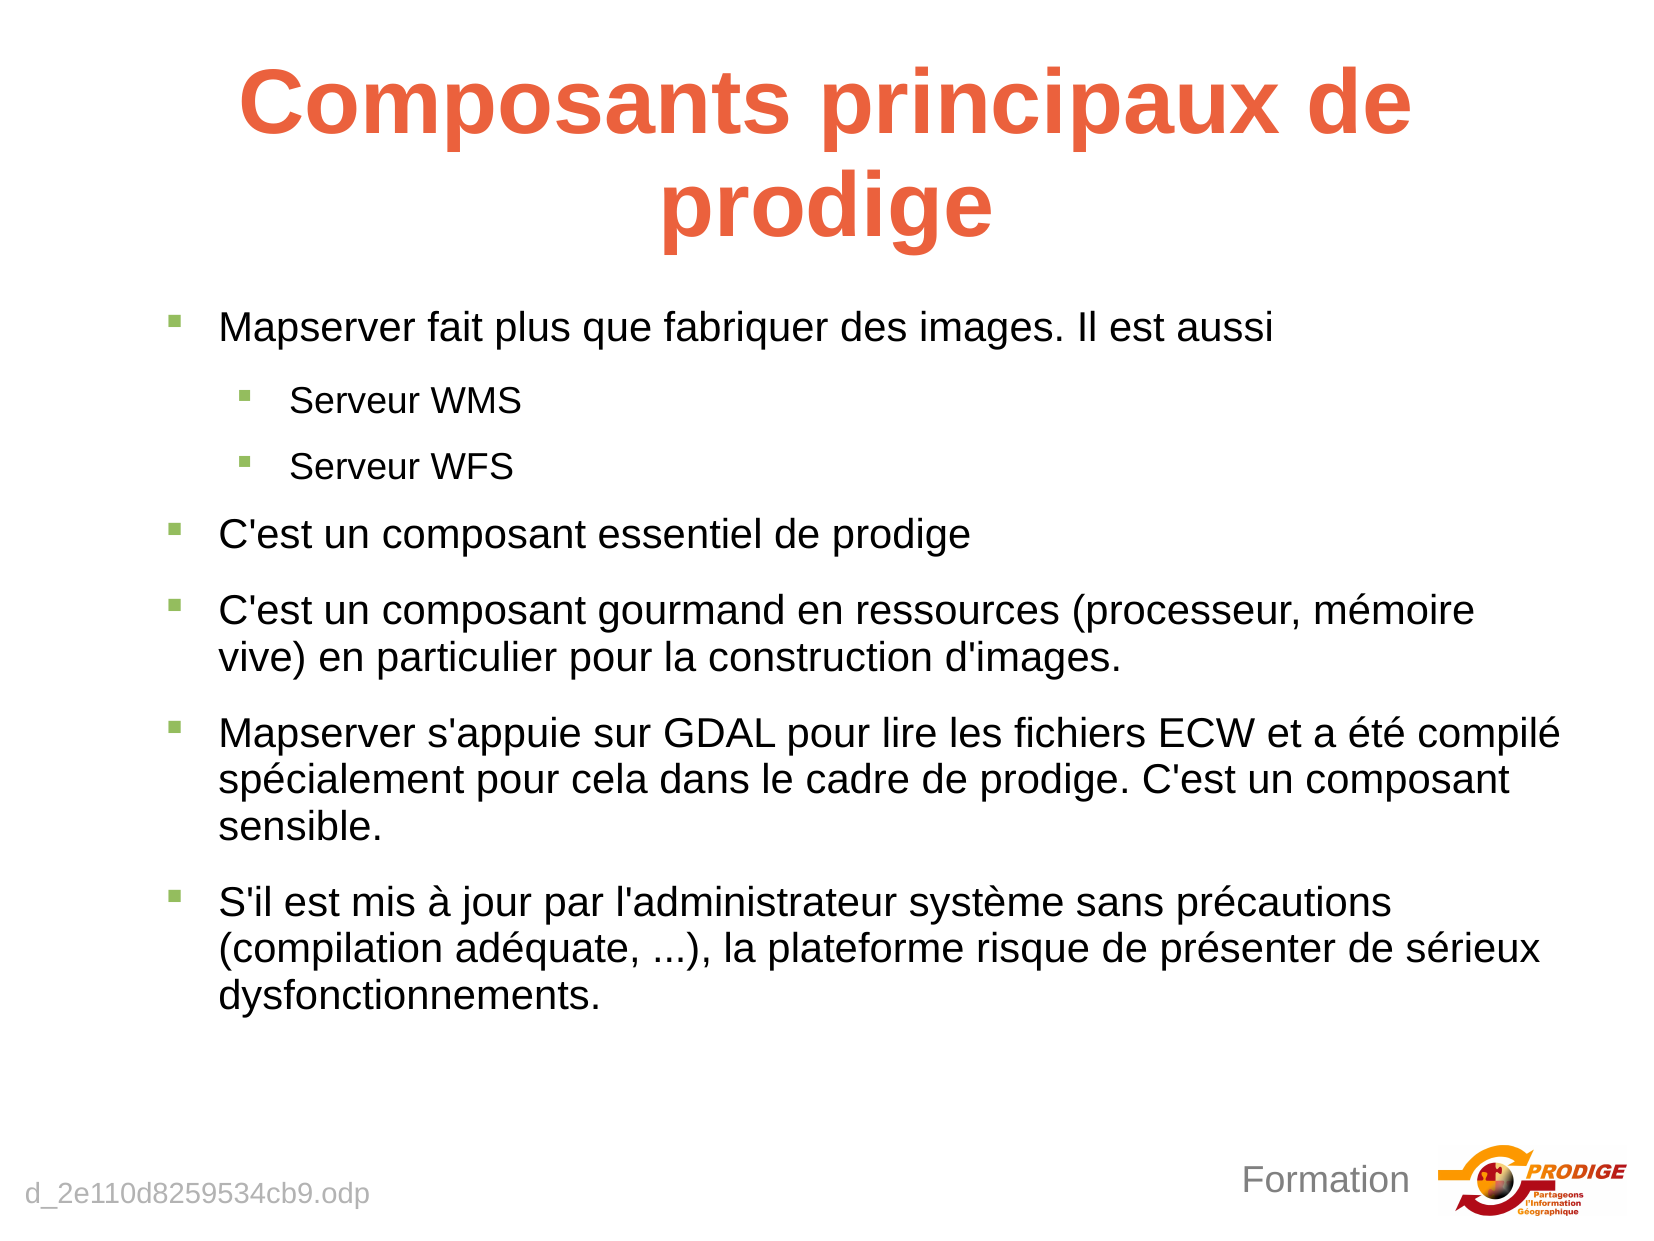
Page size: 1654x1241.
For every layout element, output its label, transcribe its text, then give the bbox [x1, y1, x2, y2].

list Mapserver fait plus que fabriquer des images. Il est aussi Serveur WMS Serveur WFS C'est un composant essentiel de prodige C'est un composant gourmand en ressources (processeur, mémoire vive) en particulier pour la construction d'images. Mapserver s'appuie sur GDAL pour lire les fichiers ECW et a été compilé spécialement pour cela dans le cadre de prodige. C'est un composant sensible. S'il est mis à jour par l'administrateur système sans précautions (compilation adéquate, ...), la plateforme risque de présenter de sérieux dysfonctionnements. [147, 303, 1571, 1108]
picture [1438, 1145, 1627, 1216]
title Composants principaux de prodige [82, 50, 1571, 256]
